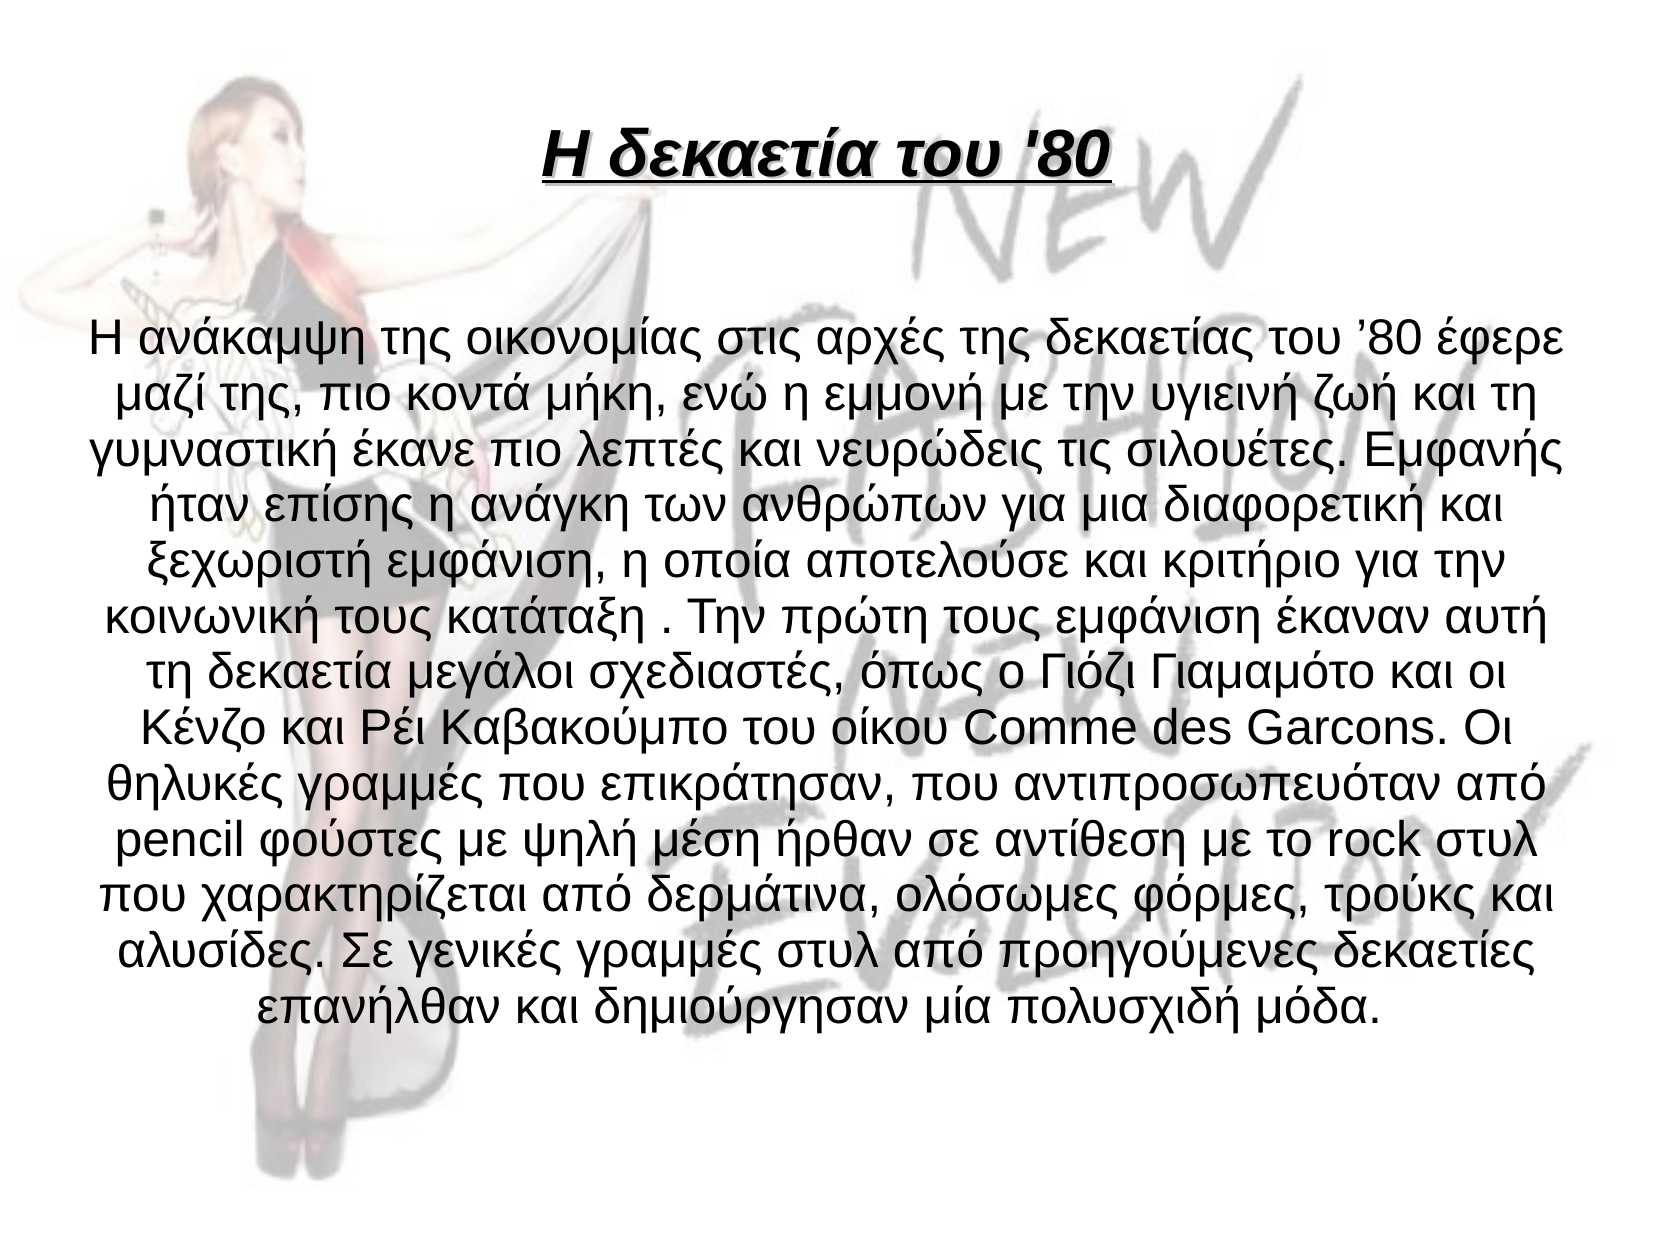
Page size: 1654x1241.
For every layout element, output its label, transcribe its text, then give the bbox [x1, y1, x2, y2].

title Η δεκαετία του '80 [82, 49, 1571, 257]
picture [0, 0, 1654, 1241]
subtitle Η ανάκαμψη της οικονομίας στις αρχές της δεκαετίας του ’80 έφερε μαζί της, πιο κοντά μήκη, ενώ η εμμονή με την υγιεινή ζωή και τη γυμναστική έκανε πιο λεπτές και νευρώδεις τις σιλουέτες. Εμφανής ήταν επίσης η ανάγκη των ανθρώπων για μια διαφορετική και ξεχωριστή εμφάνιση, η οποία αποτελούσε και κριτήριο για την κοινωνική τους κατάταξη . Την πρώτη τους εμφάνιση έκαναν αυτή τη δεκαετία μεγάλοι σχεδιαστές, όπως ο Γιόζι Γιαμαμότο και οι Κένζο και Ρέι Καβακούμπο του οίκου Comme des Garcons. Οι θηλυκές γραμμές που επικράτησαν, που αντιπροσωπευόταν από pencil φούστες με ψηλή μέση ήρθαν σε αντίθεση με το rock στυλ που χαρακτηρίζεται από δερμάτινα, ολόσωμες φόρμες, τρούκς και αλυσίδες. Σε γενικές γραμμές στυλ από προηγούμενες δεκαετίες επανήλθαν και δημιούργησαν μία πολυσχιδή μόδα. [82, 290, 1571, 1109]
